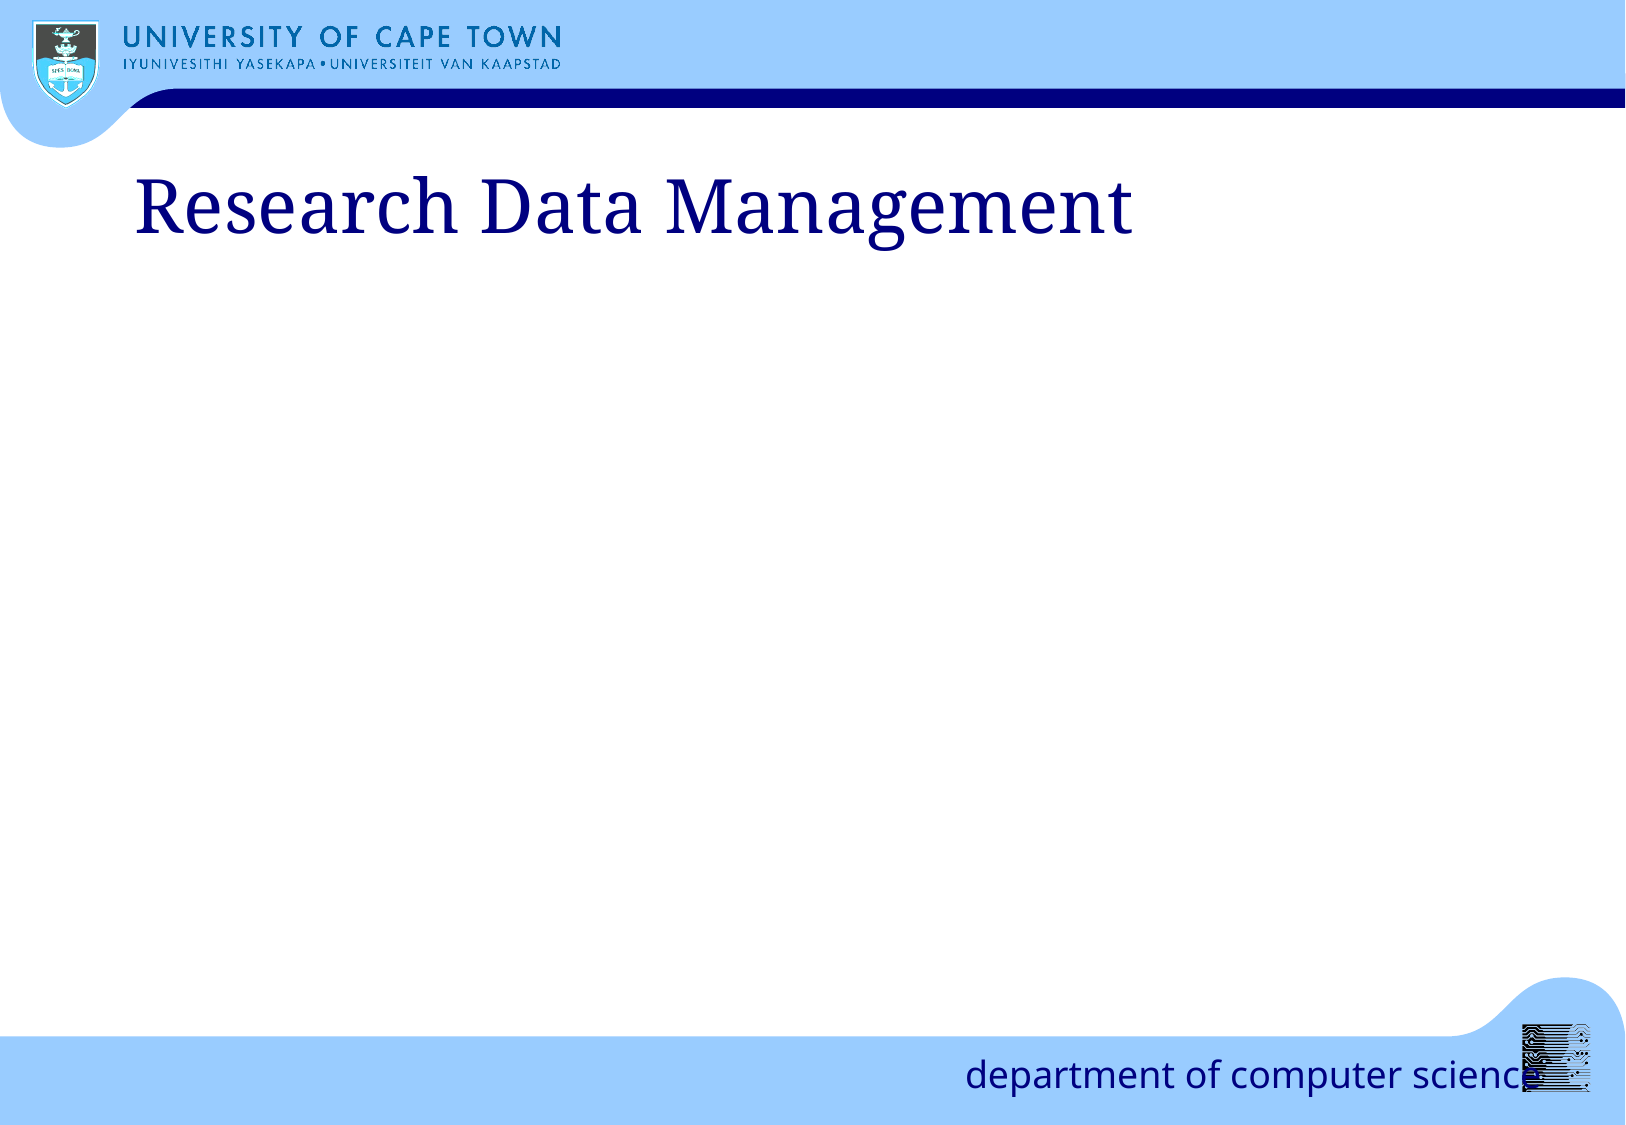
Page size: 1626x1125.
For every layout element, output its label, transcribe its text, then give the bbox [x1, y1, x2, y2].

picture [120, 23, 563, 71]
picture [1526, 1070, 1536, 1076]
picture [1522, 1024, 1591, 1092]
title Research Data Management [134, 140, 1571, 268]
